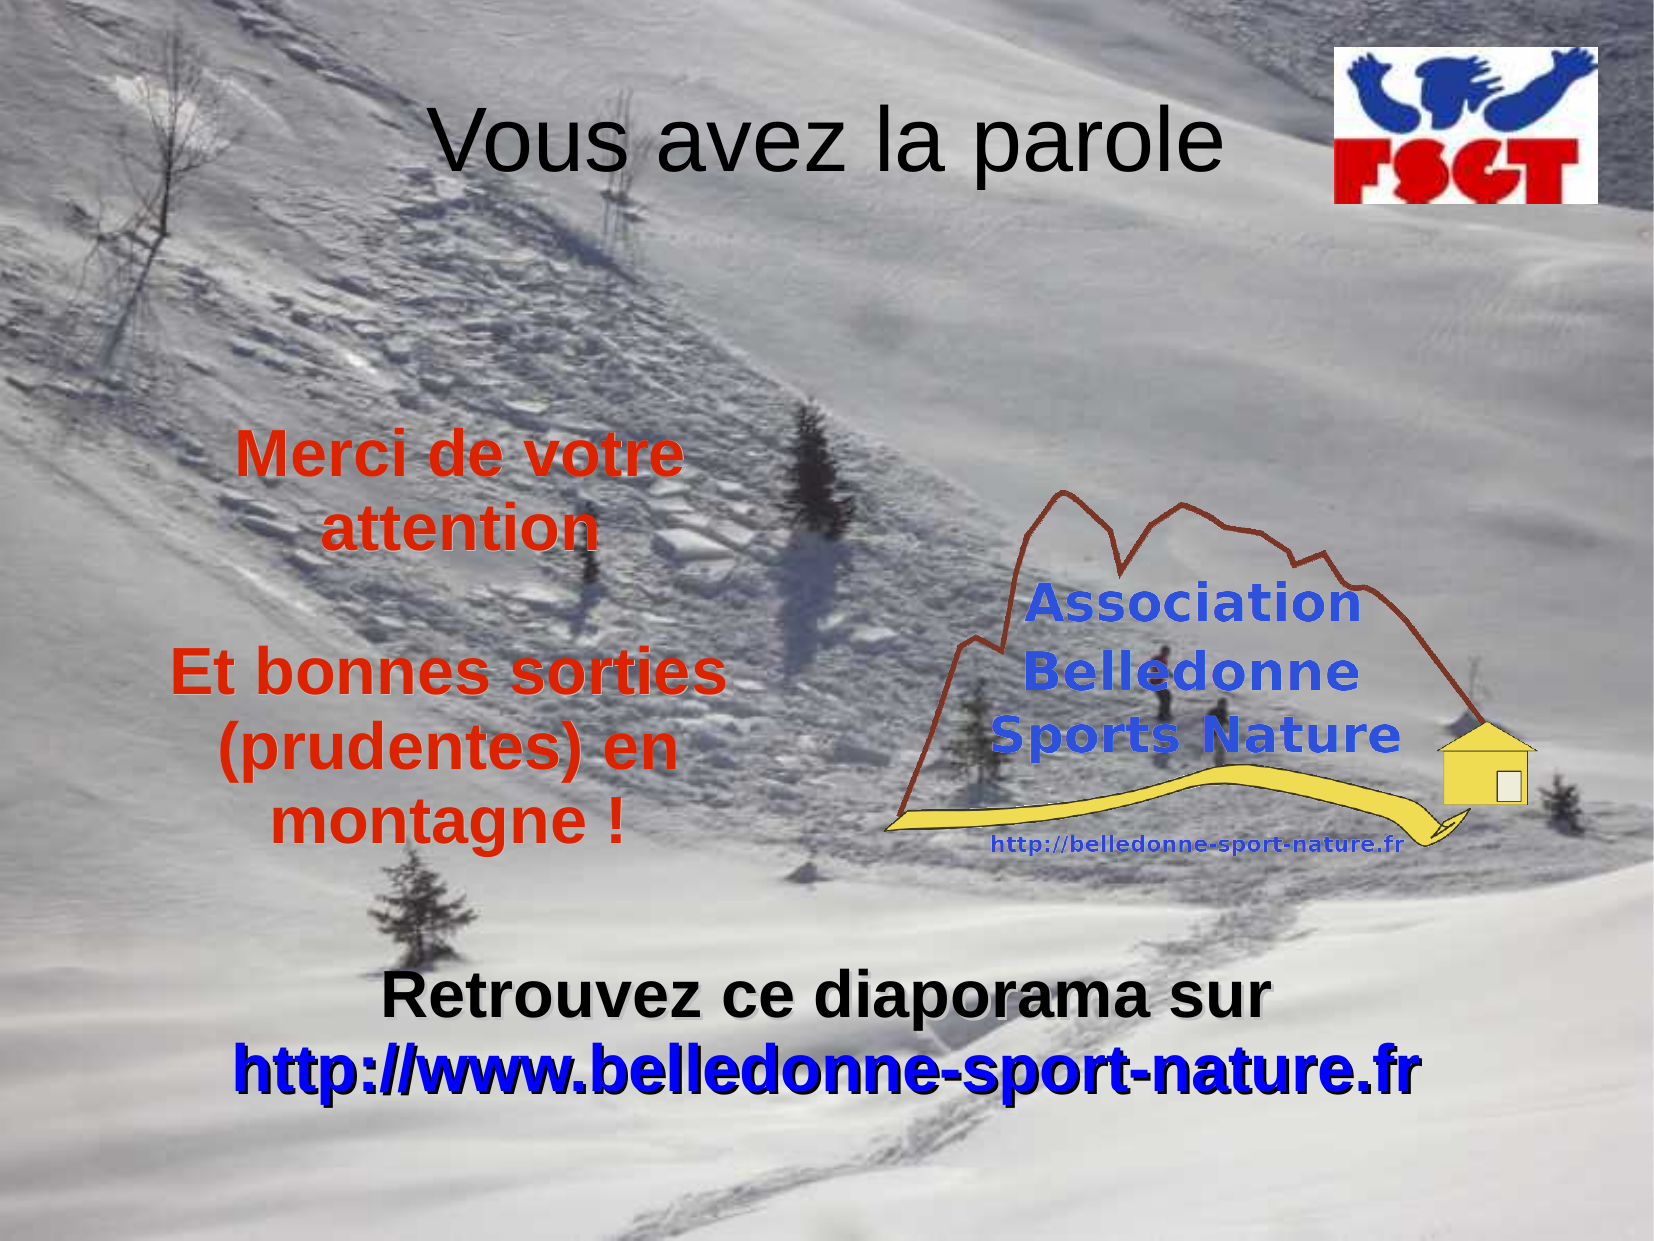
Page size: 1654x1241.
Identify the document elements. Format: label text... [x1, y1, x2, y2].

list Retrouvez ce diaporama sur http://www.belledonne-sport-nature.fr [82, 956, 1571, 1120]
list Merci de votre attention [106, 415, 815, 579]
picture [0, 0, 1654, 1241]
text_box Et bonnes sorties (prudentes) en montagne ! [129, 633, 768, 859]
title Vous avez la parole [59, 61, 1595, 219]
